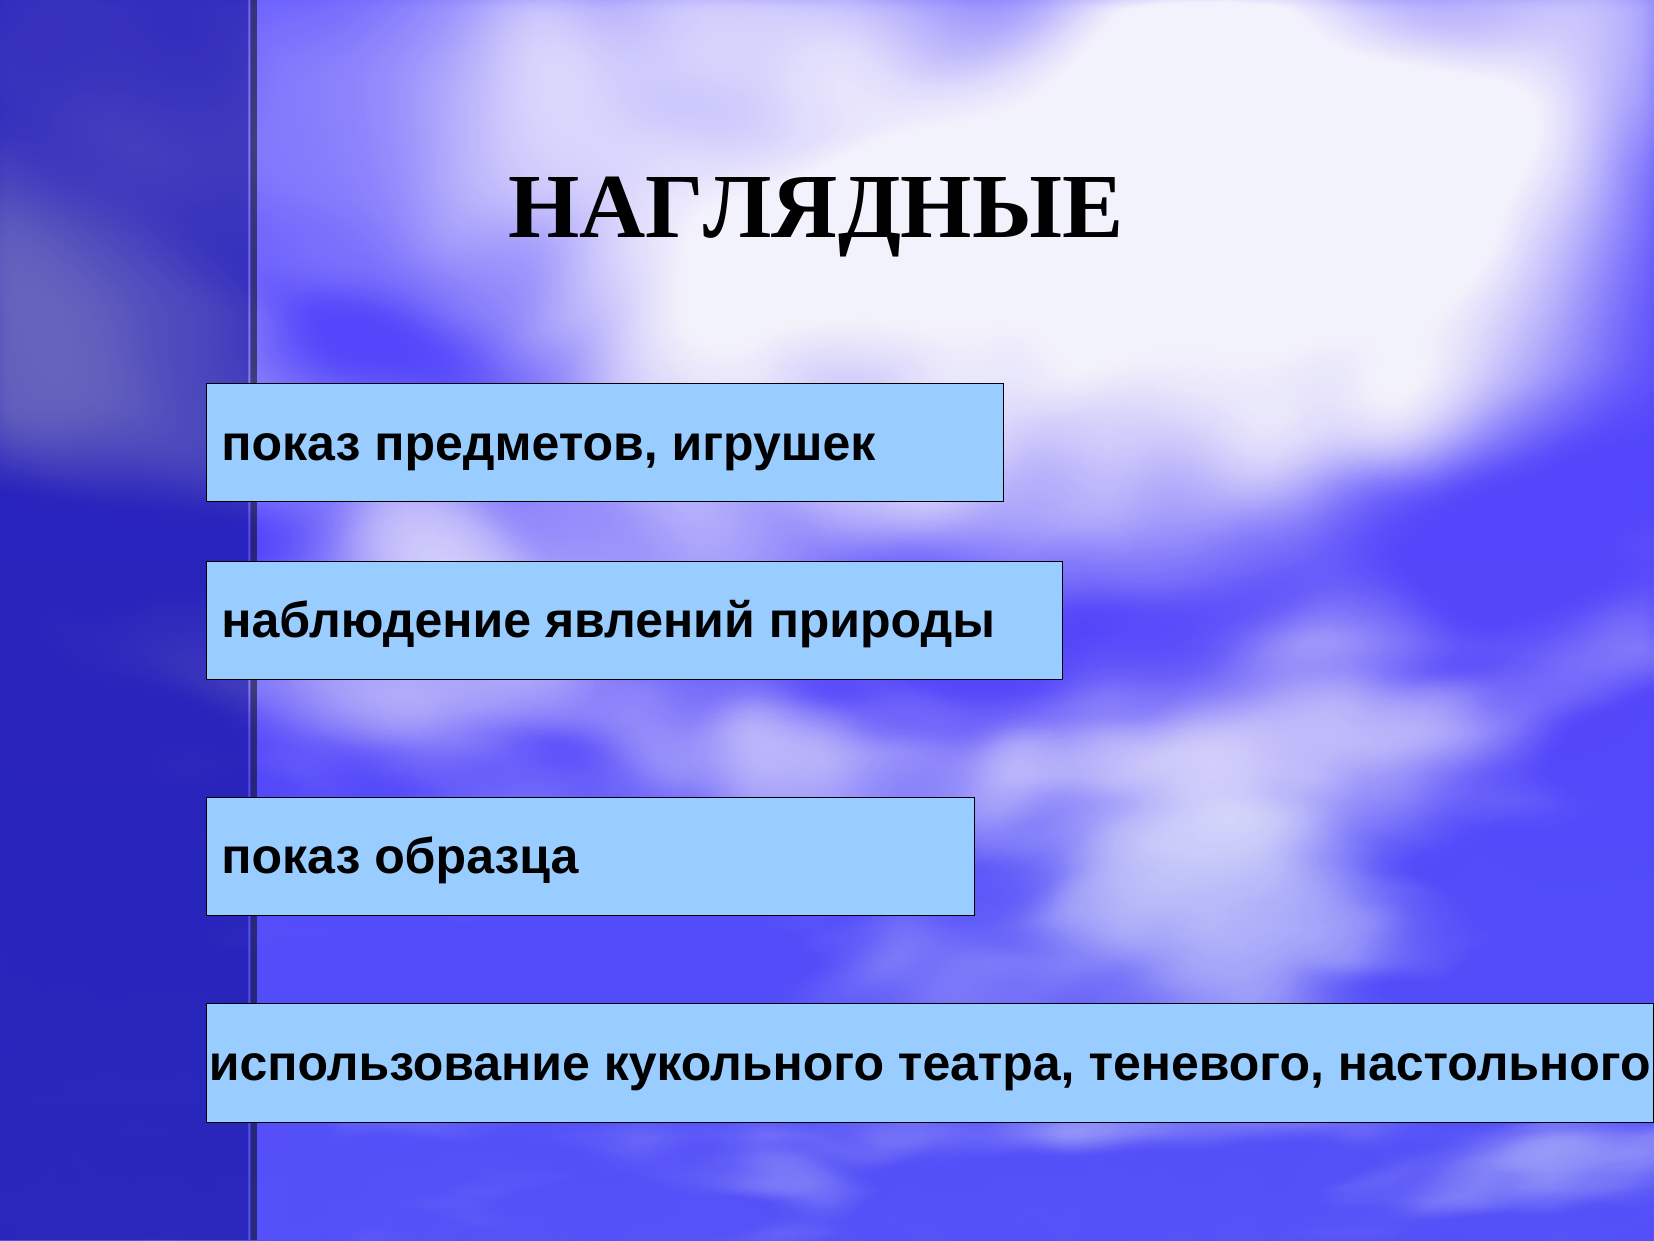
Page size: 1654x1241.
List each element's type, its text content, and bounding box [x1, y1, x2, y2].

text_box использование кукольного театра, теневого, настольного [206, 1003, 1654, 1123]
text_box показ предметов, игрушек [206, 383, 1004, 502]
text_box наблюдение явлений природы [206, 561, 1063, 680]
title НАГЛЯДНЫЕ [121, 110, 1534, 303]
text_box показ образца [206, 797, 975, 916]
